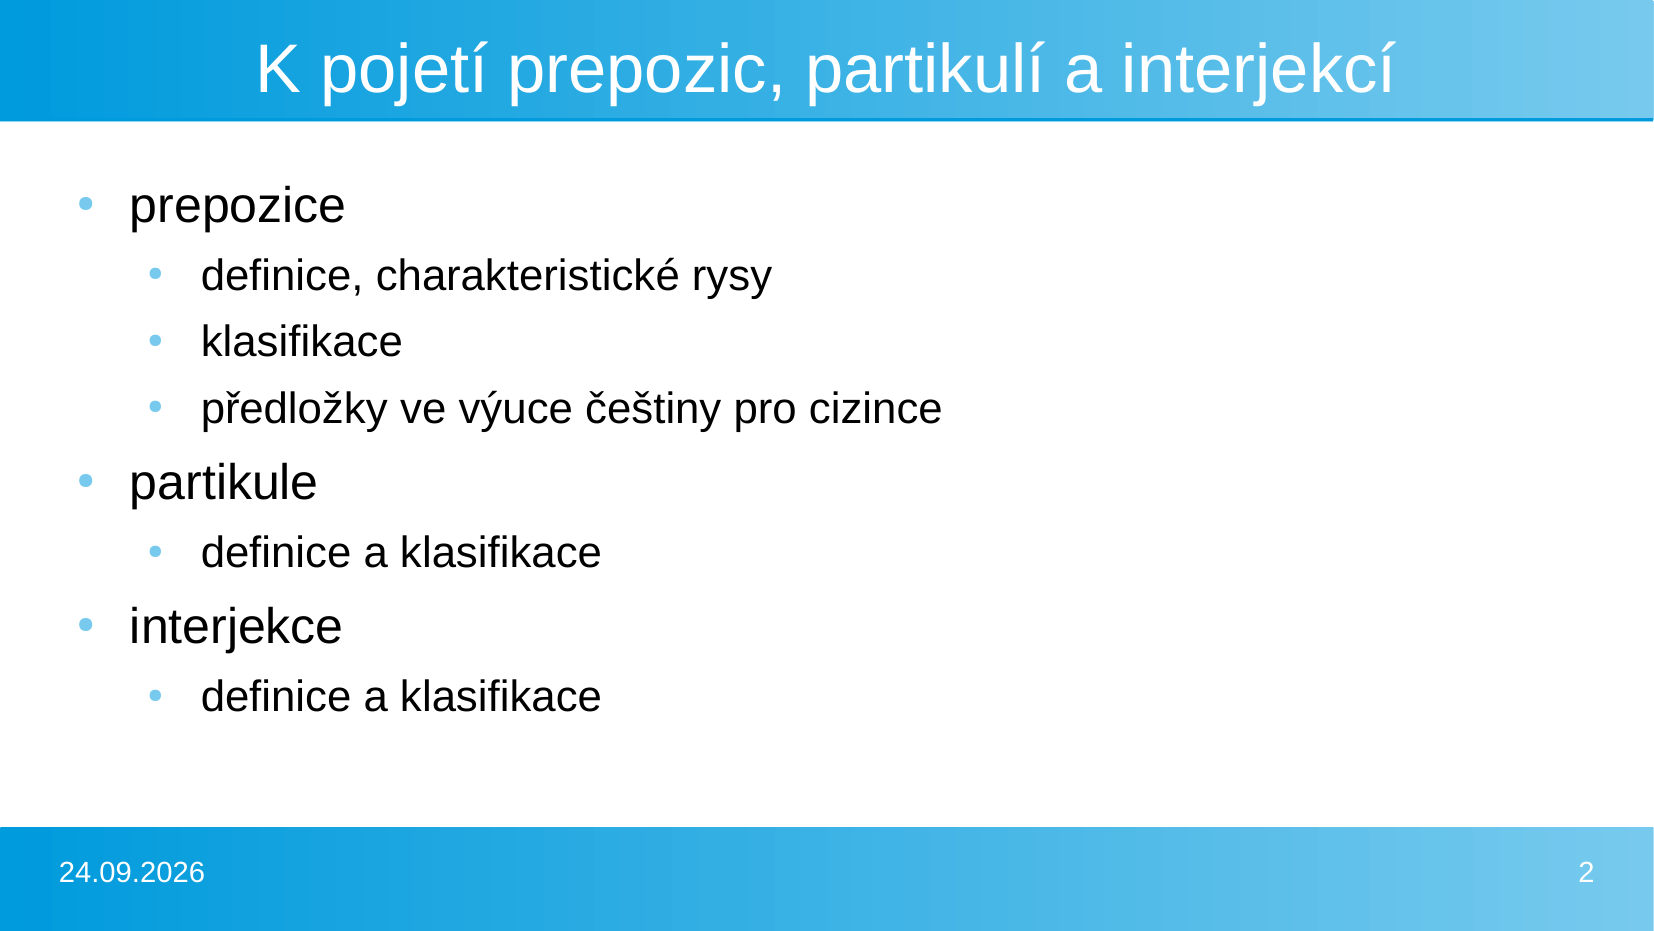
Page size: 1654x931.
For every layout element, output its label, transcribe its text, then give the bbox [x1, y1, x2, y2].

title K pojetí prepozic, partikulí a interjekcí [59, 29, 1595, 108]
list prepozice definice, charakteristické rysy klasifikace předložky ve výuce češtiny pro cizince partikule definice a klasifikace interjekce definice a klasifikace [59, 177, 1595, 768]
